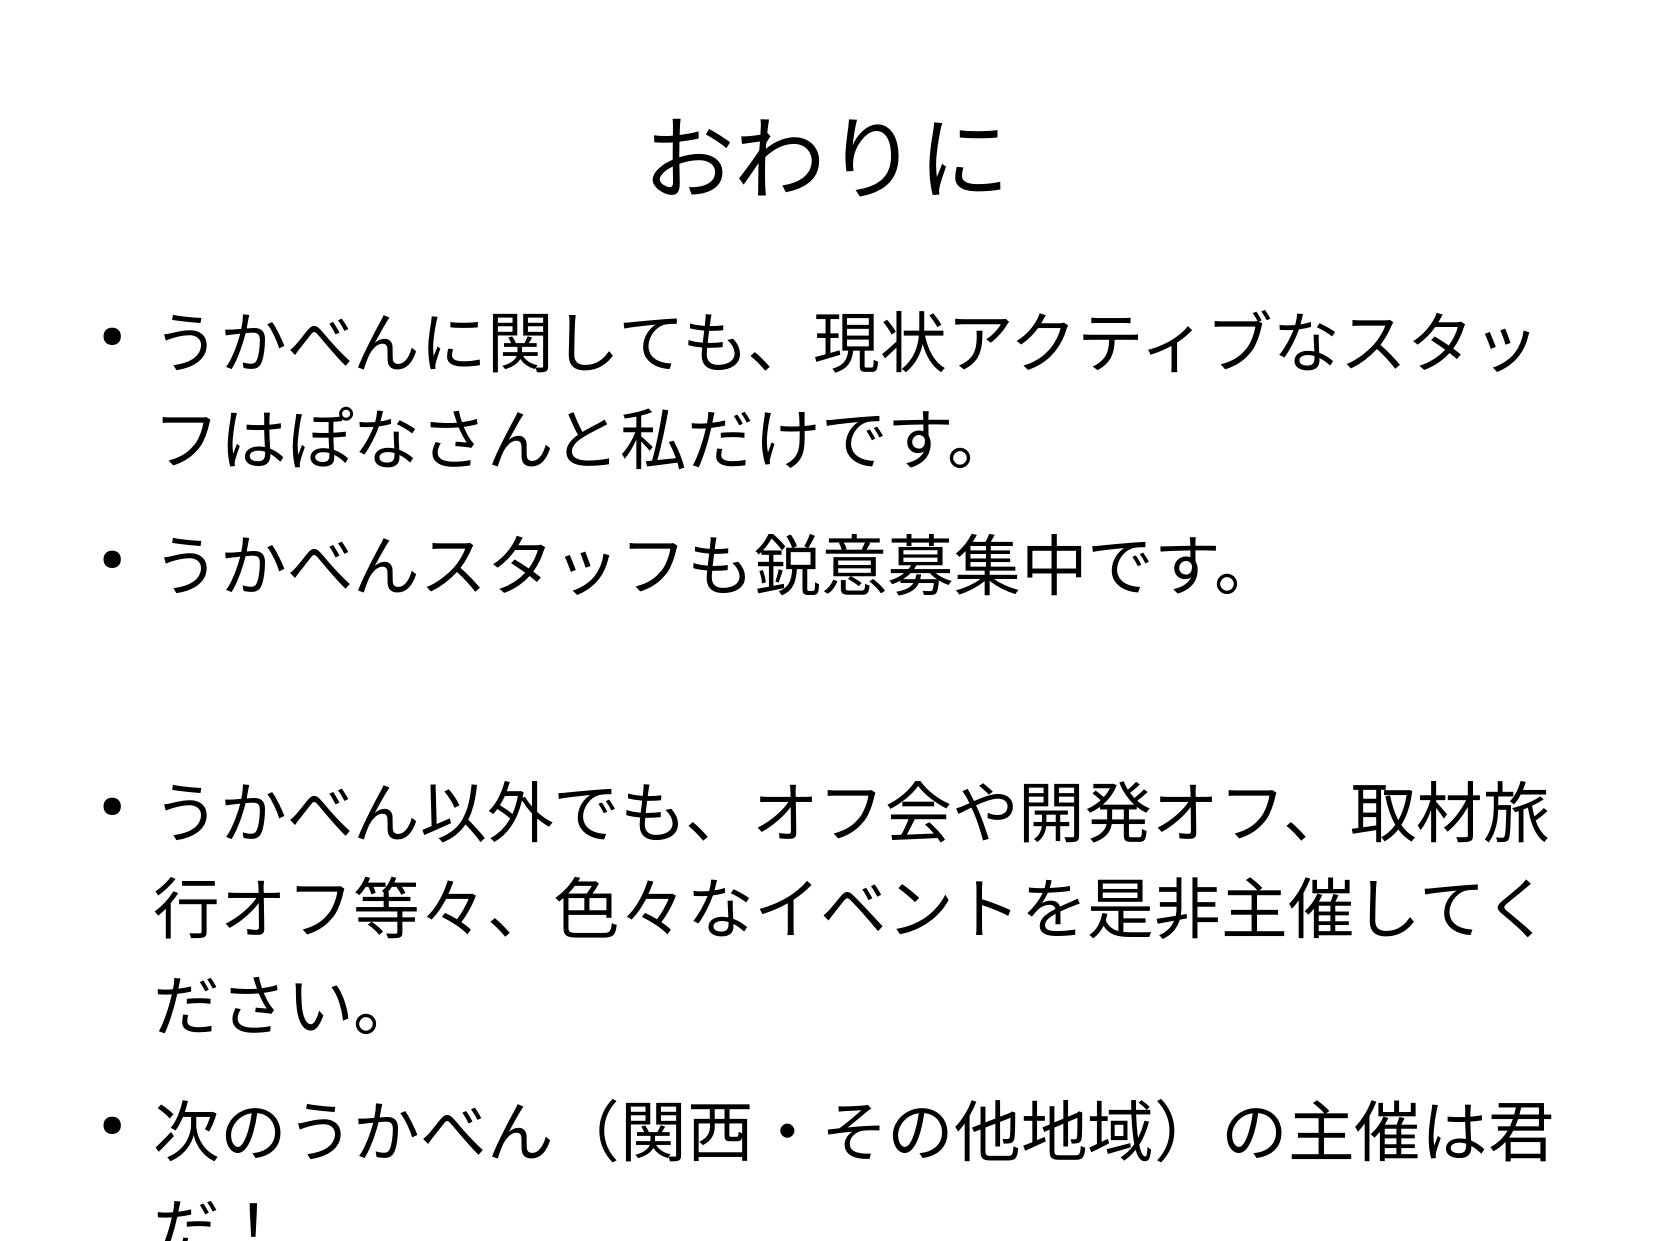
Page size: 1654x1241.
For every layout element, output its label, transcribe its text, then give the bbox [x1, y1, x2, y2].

list うかべんに関しても、現状アクティブなスタッフはぽなさんと私だけです。 うかべんスタッフも鋭意募集中です。 うかべん以外でも、オフ会や開発オフ、取材旅行オフ等々、色々なイベントを是非主催してください。 次のうかべん（関西・その他地域）の主催は君だ！ [82, 290, 1571, 1109]
title おわりに [82, 49, 1571, 257]
